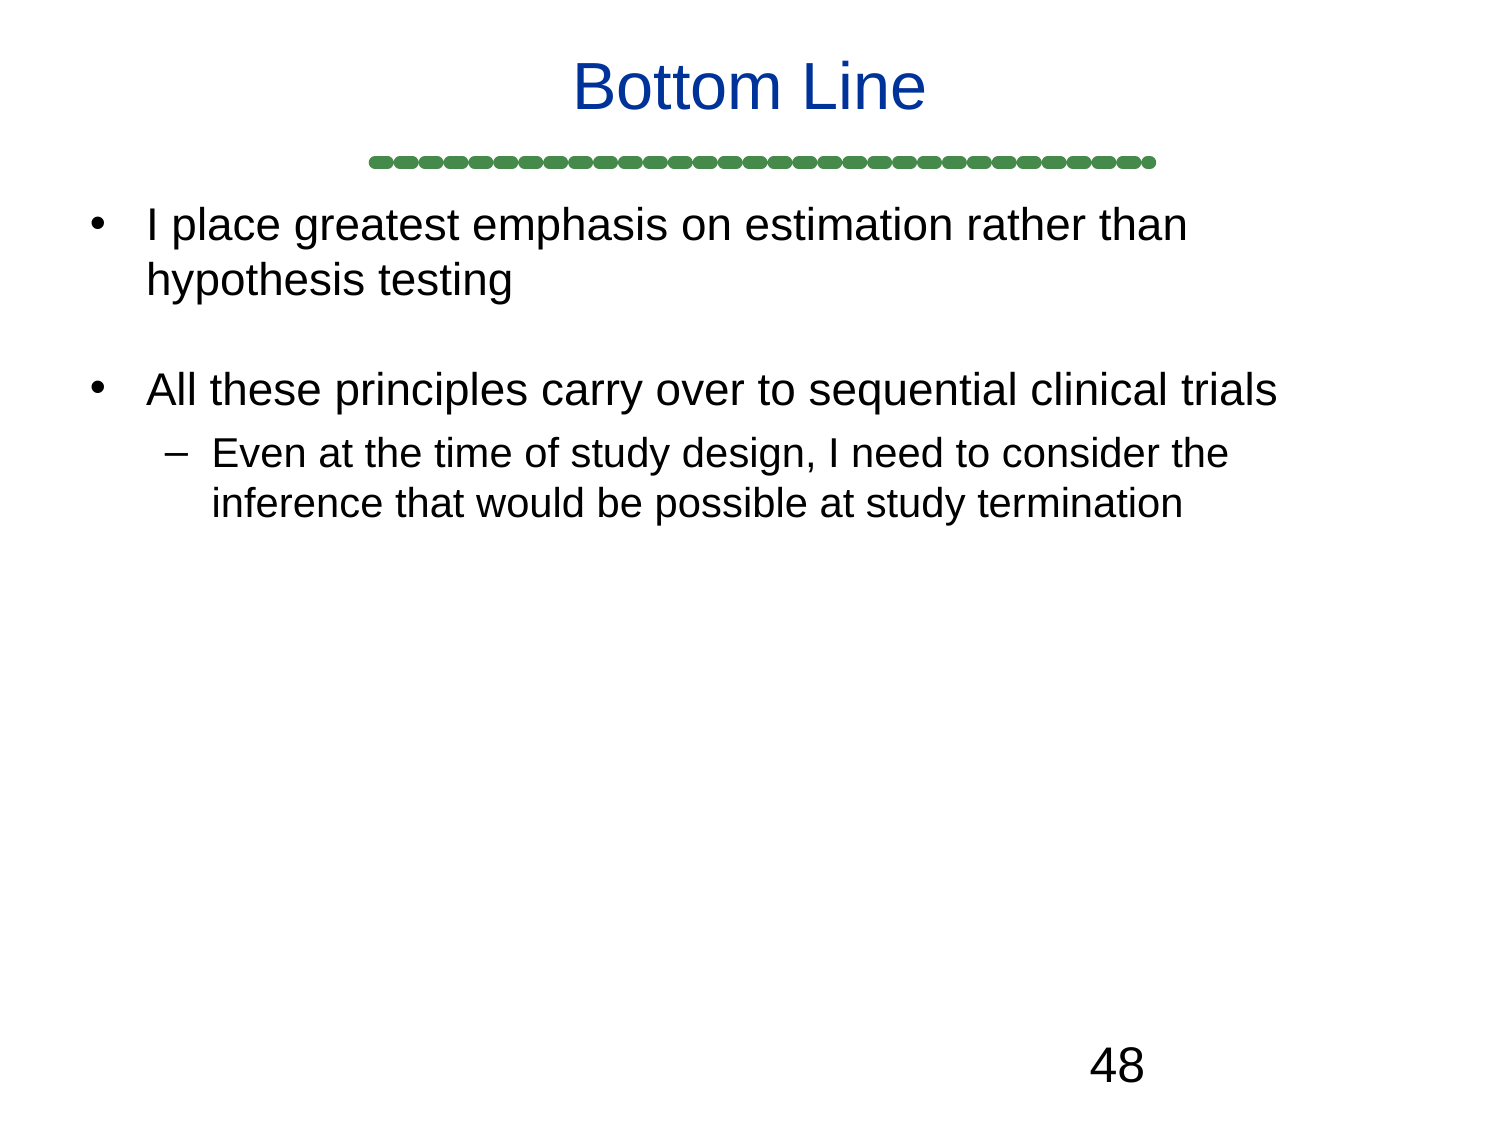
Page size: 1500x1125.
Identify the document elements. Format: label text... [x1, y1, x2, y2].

list I place greatest emphasis on estimation rather than hypothesis testing All these principles carry over to sequential clinical trials Even at the time of study design, I need to consider the inference that would be possible at study termination [75, 187, 1426, 1050]
title Bottom Line [37, 24, 1463, 141]
